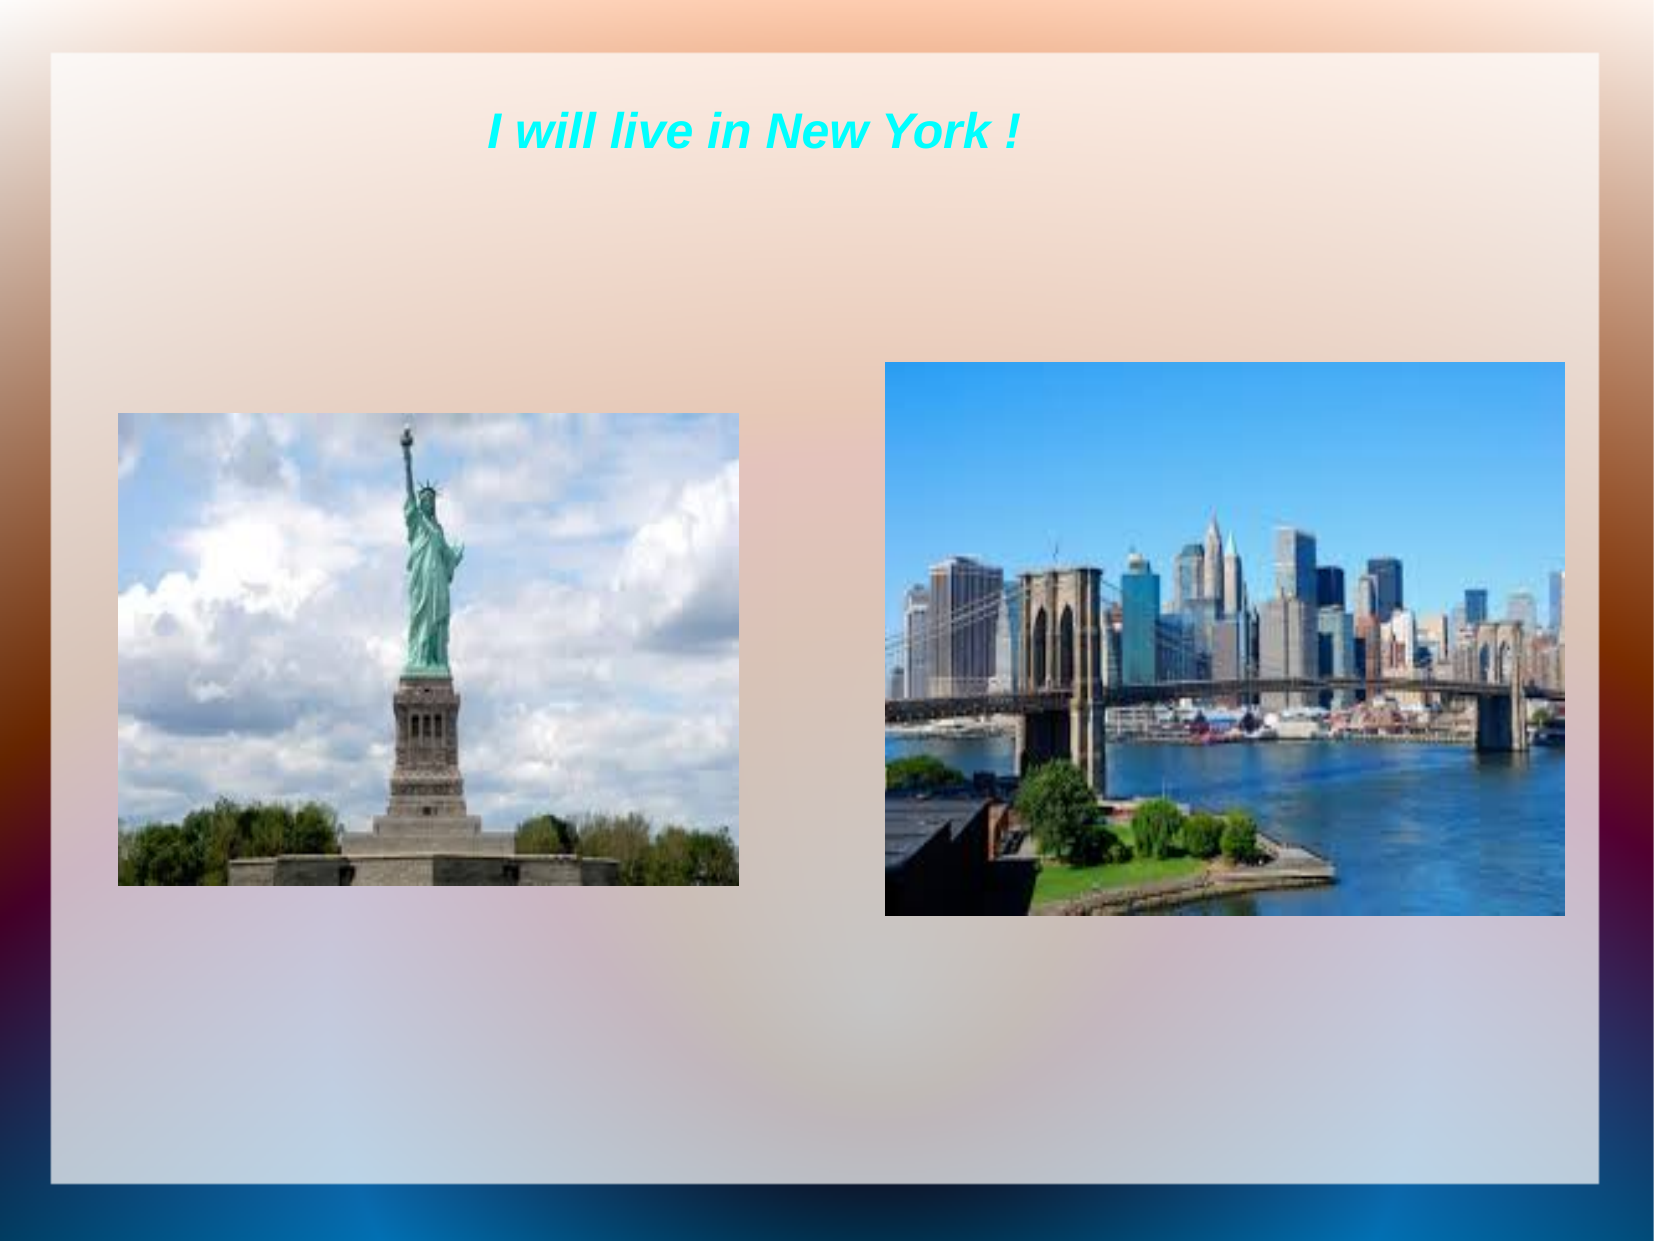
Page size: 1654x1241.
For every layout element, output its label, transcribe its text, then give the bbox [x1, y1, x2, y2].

picture [0, 0, 1654, 1241]
text_box I will live in New York ! [472, 96, 1214, 186]
